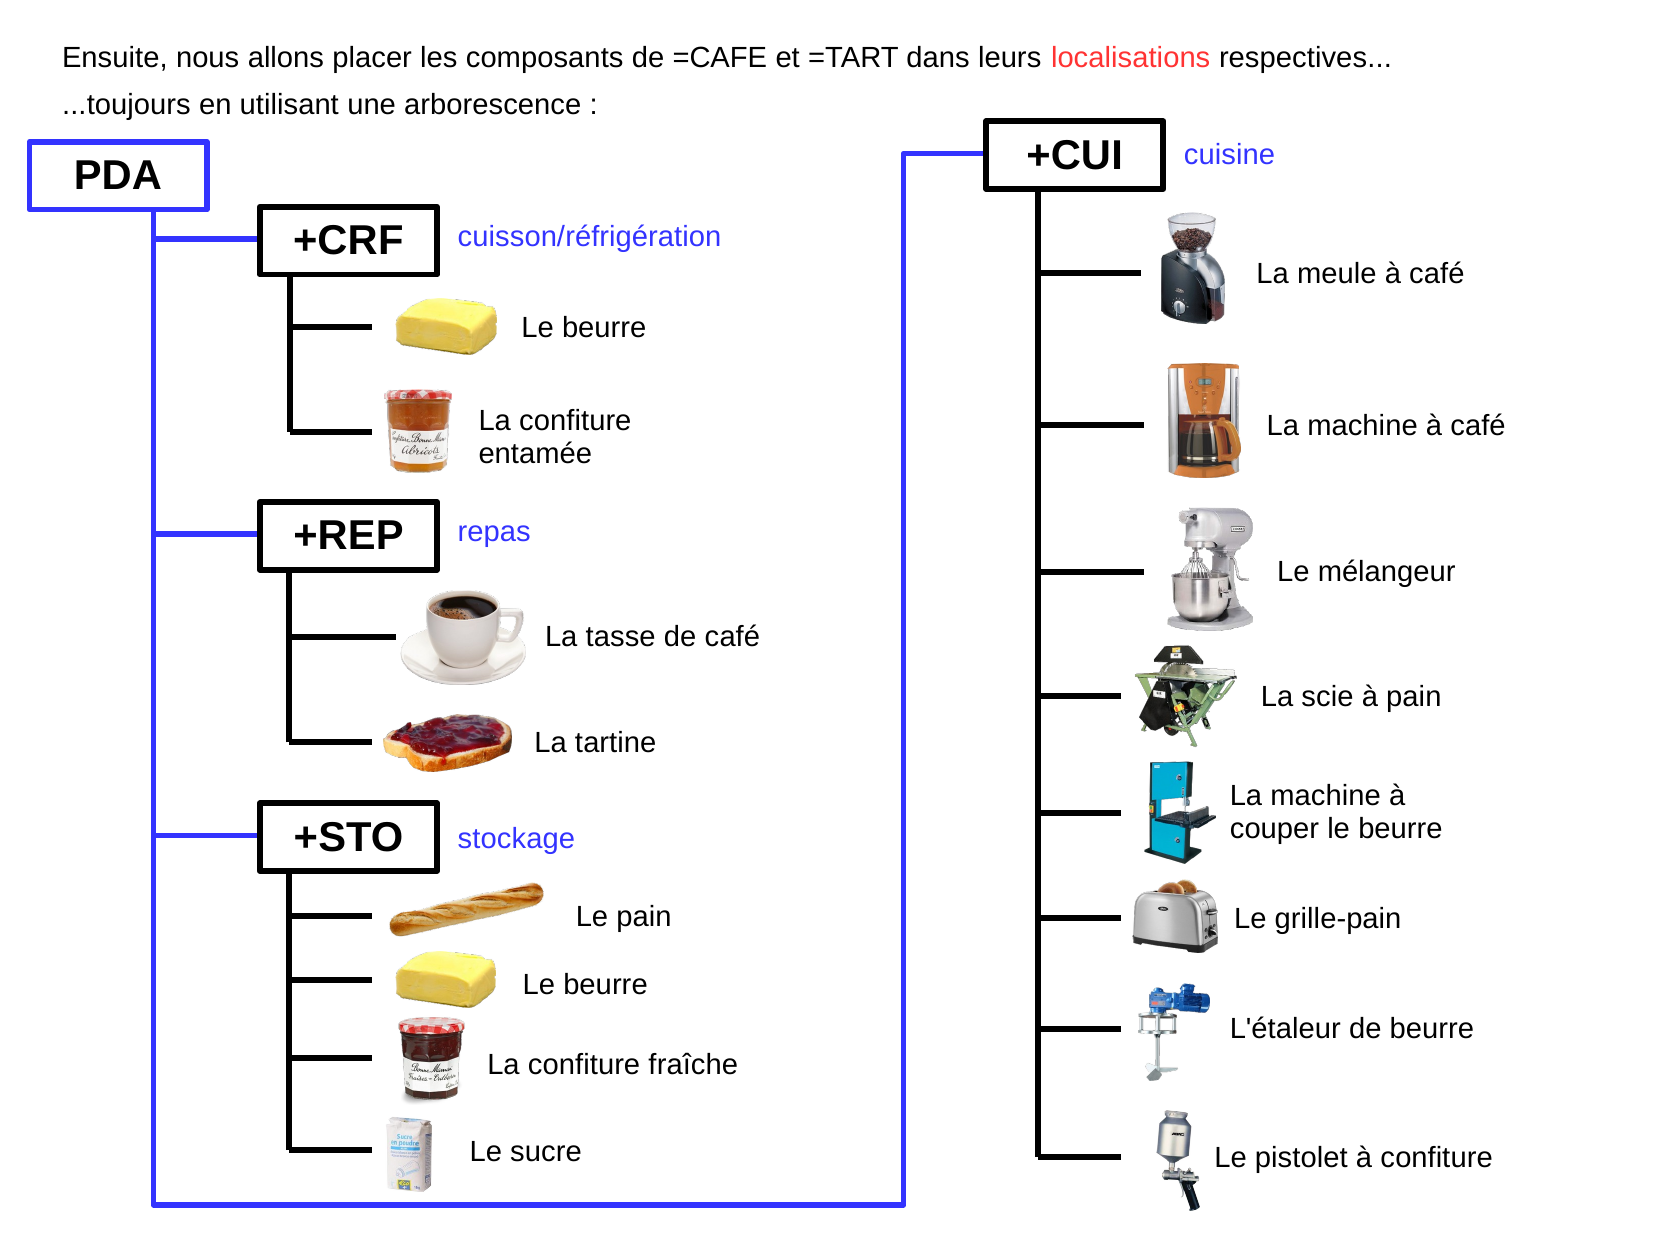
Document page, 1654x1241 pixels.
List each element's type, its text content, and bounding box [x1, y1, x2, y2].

picture [1167, 507, 1253, 631]
text_box +REP [259, 502, 438, 570]
text_box +STO [259, 803, 438, 871]
picture [395, 951, 496, 1008]
picture [388, 882, 544, 938]
text_box La tasse de café [530, 612, 838, 663]
picture [1156, 1110, 1200, 1211]
text_box Le mélangeur [1262, 547, 1570, 598]
text_box +CUI [986, 121, 1164, 189]
picture [395, 298, 497, 355]
text_box cuisine [1169, 130, 1300, 178]
text_box PDA [29, 141, 207, 210]
text_box L'étaleur de beurre [1215, 1005, 1567, 1055]
text_box La machine à couper le beurre [1215, 771, 1481, 853]
text_box ...toujours en utilisant une arborescence : [47, 80, 1560, 131]
text_box cuisson/réfrigération [442, 212, 739, 261]
text_box repas [442, 507, 550, 556]
text_box Le beurre [506, 303, 773, 353]
text_box La confiture fraîche [472, 1040, 768, 1090]
text_box La meule à café [1241, 249, 1549, 300]
text_box La confiture entamée [463, 396, 730, 477]
text_box +CRF [259, 206, 438, 275]
text_box Ensuite, nous allons placer les composants de =CAFE et =TART dans leurs localisations respectives... [47, 33, 1560, 80]
picture [384, 389, 452, 473]
picture [1161, 212, 1225, 324]
text_box Le grille-pain [1219, 894, 1486, 944]
picture [1132, 879, 1218, 953]
text_box La machine à café [1251, 401, 1560, 452]
text_box stockage [442, 814, 597, 863]
picture [1167, 363, 1241, 478]
text_box Le sucre [454, 1127, 632, 1178]
text_box Le pistolet à confiture [1199, 1133, 1565, 1183]
picture [385, 1116, 432, 1192]
text_box La tartine [519, 718, 786, 769]
picture [1138, 983, 1210, 1081]
picture [383, 714, 512, 773]
text_box Le beurre [507, 960, 774, 1010]
picture [400, 590, 526, 686]
picture [395, 1015, 467, 1105]
text_box Le pain [561, 892, 827, 943]
picture [1132, 643, 1239, 748]
text_box La scie à pain [1246, 672, 1512, 723]
picture [1144, 761, 1216, 864]
